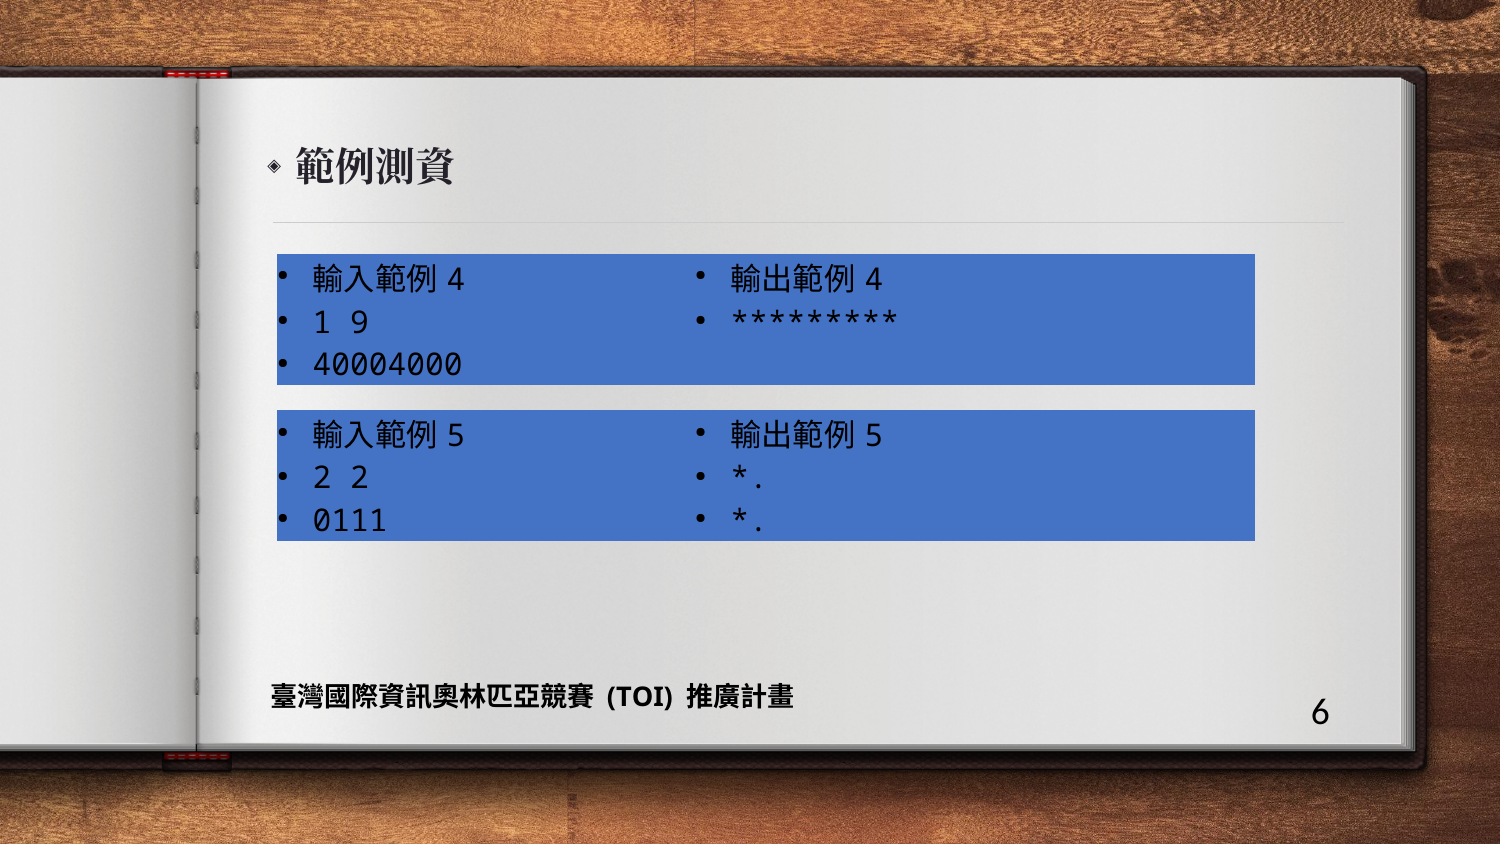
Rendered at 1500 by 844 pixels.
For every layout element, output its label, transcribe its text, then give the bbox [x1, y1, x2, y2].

table_header 輸出範例4 ********* [695, 254, 1255, 385]
table_header 輸入範例4 1 9 40004000 [277, 254, 695, 385]
list 範例測資 [252, 126, 1194, 205]
table_header 輸入範例5 2 2 0111 [277, 410, 695, 541]
text_box 5 [1295, 672, 1386, 737]
table_header 輸出範例5 *. *. [695, 410, 1255, 541]
